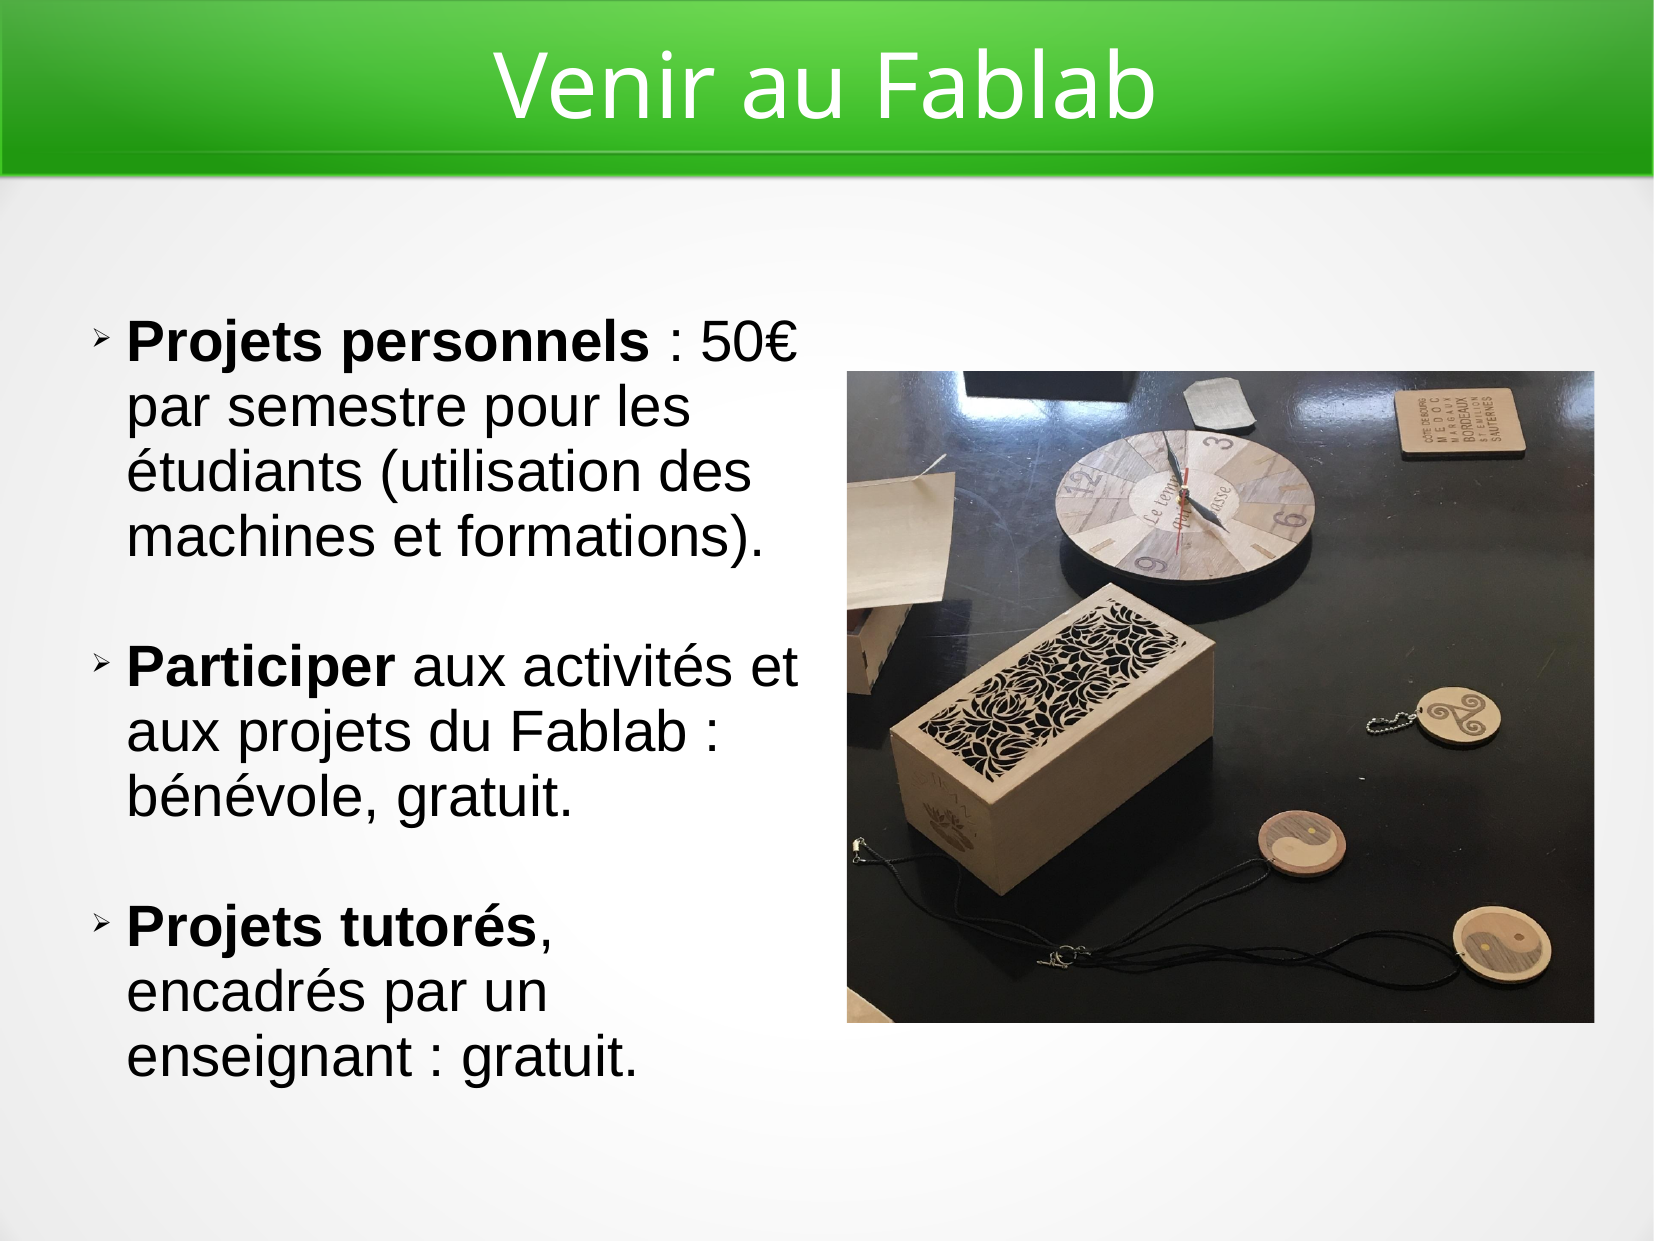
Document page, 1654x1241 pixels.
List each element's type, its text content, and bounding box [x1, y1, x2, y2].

text_box Projets personnels : 50€ par semestre pour les étudiants (utilisation des machines et formations). Participer aux activités et aux projets du Fablab : bénévole, gratuit. Projets tutorés, encadrés par un enseignant : gratuit. [76, 301, 815, 1097]
title Venir au Fablab [82, 11, 1571, 154]
picture [0, 0, 1654, 1241]
